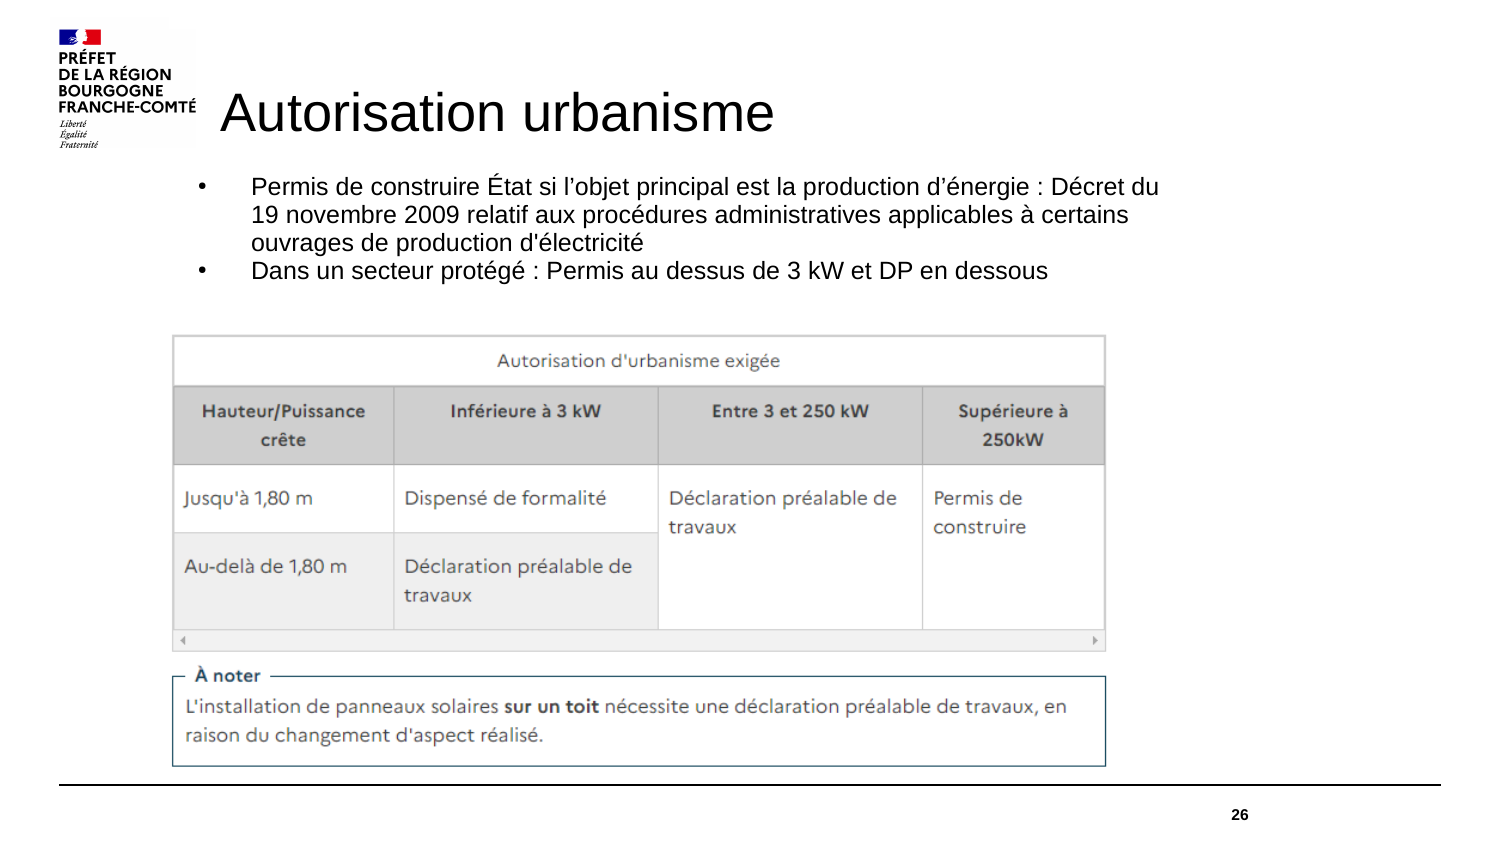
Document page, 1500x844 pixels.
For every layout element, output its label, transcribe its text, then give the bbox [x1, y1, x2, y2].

title Autorisation urbanisme [220, 42, 1500, 183]
text_box Permis de construire État si l’objet principal est la production d’énergie : Décret du 19 novembre 2009 relatif aux procédures administratives applicables à certains ouvrages de production d'électricité Dans un secteur protégé : Permis au dessus de 3 kW et DP en dessous [165, 165, 1196, 365]
picture [50, 17, 196, 148]
picture [153, 318, 1117, 780]
